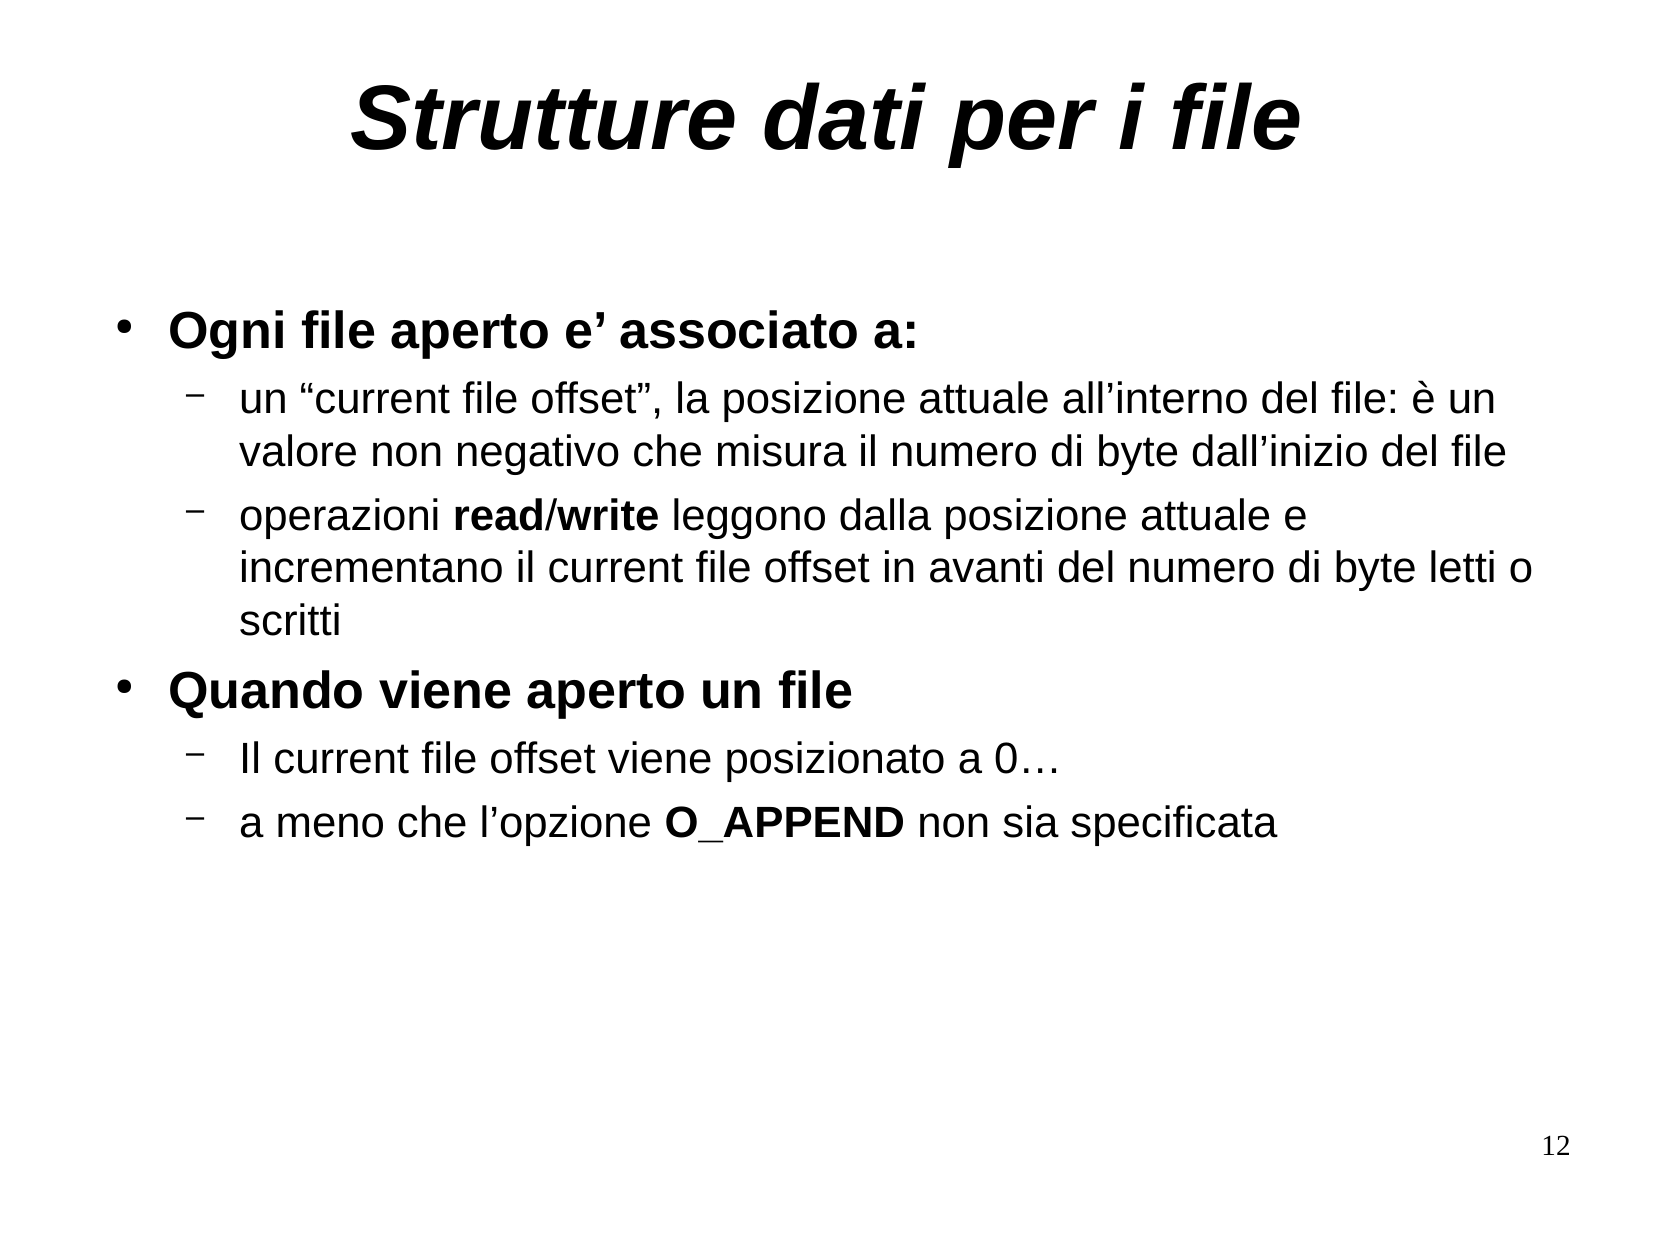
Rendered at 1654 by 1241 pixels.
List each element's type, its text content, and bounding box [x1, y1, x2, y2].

list Ogni file aperto e’ associato a: un “current file offset”, la posizione attuale all’interno del file: è un valore non negativo che misura il numero di byte dall’inizio del file operazioni read/write leggono dalla posizione attuale e incrementano il current file offset in avanti del numero di byte letti o scritti Quando viene aperto un file Il current file offset viene posizionato a 0… a meno che l’opzione O_APPEND non sia specificata [82, 289, 1571, 1109]
title Strutture dati per i file [82, 50, 1571, 257]
